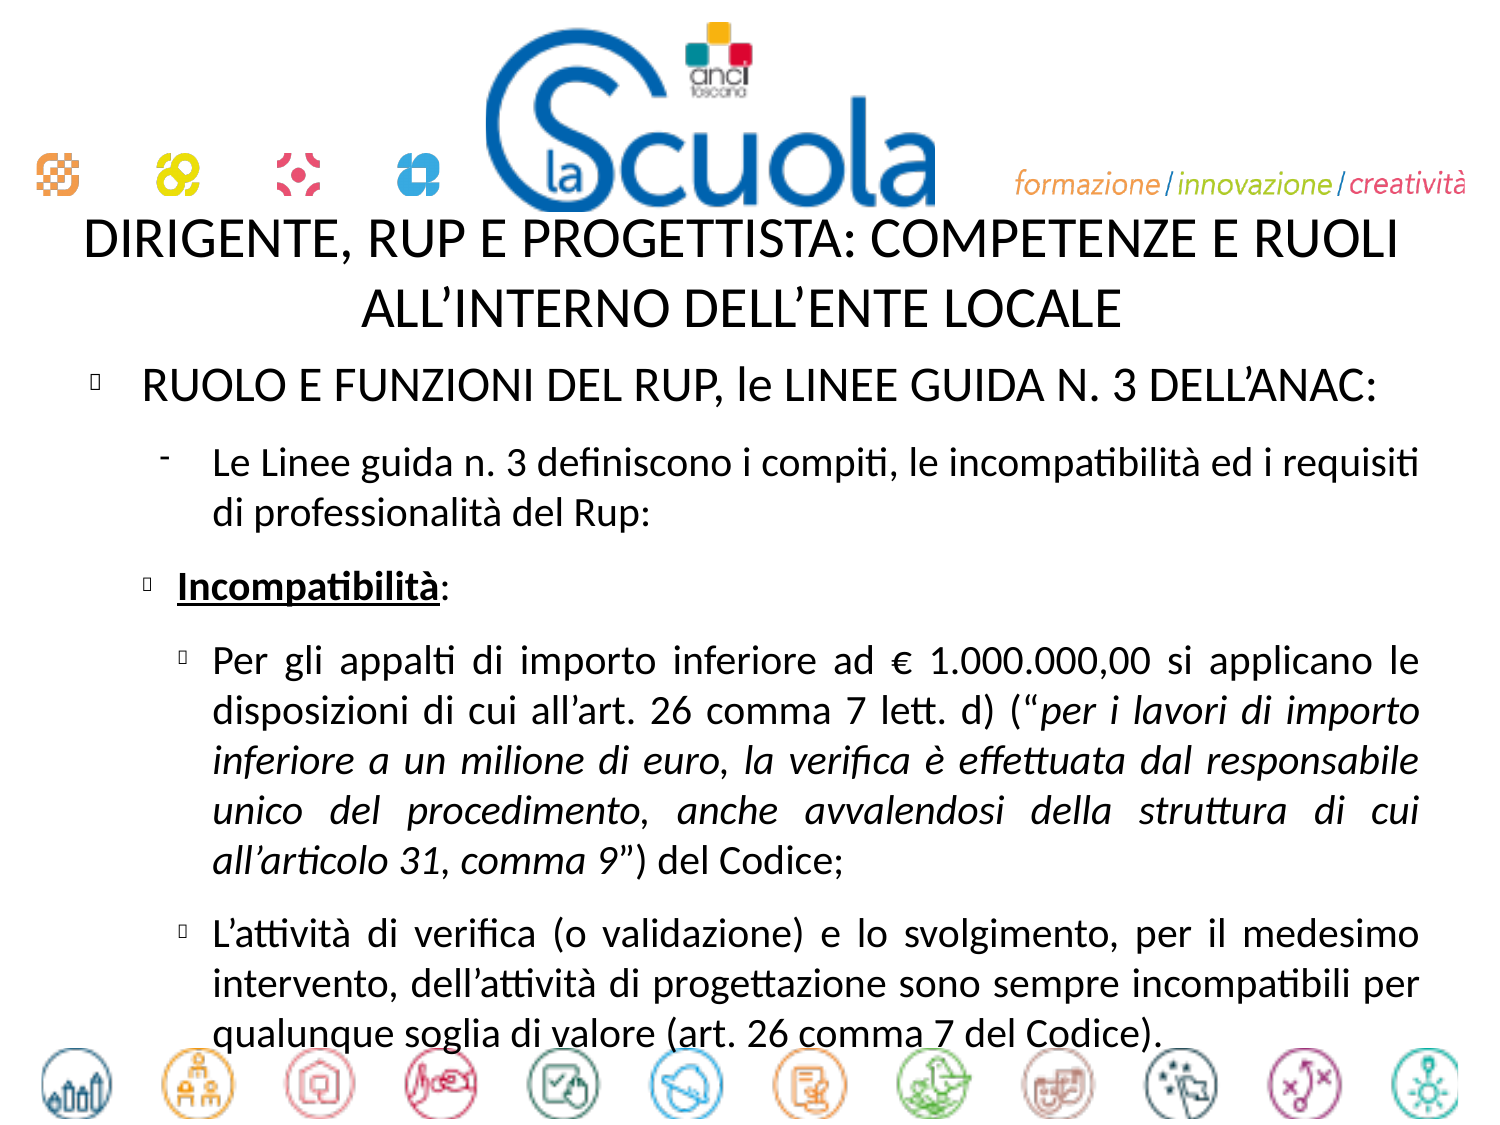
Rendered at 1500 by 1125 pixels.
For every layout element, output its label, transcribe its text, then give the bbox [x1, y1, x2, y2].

text_box RUOLO E FUNZIONI DEL RUP, le LINEE GUIDA N. 3 DELL’ANAC: Le Linee guida n. 3 definiscono i compiti, le incompatibilità ed i requisiti di professionalità del Rup: Incompatibilità: Per gli appalti di importo inferiore ad € 1.000.000,00 si applicano le disposizioni di cui all’art. 26 comma 7 lett. d) (“per i lavori di importo inferiore a un milione di euro, la verifica è effettuata dal responsabile unico del procedimento, anche avvalendosi della struttura di cui all’articolo 31, comma 9”) del Codice; L’attività di verifica (o validazione) e lo svolgimento, per il medesimo intervento, dell’attività di progettazione sono sempre incompatibili per qualunque soglia di valore (art. 26 comma 7 del Codice). [70, 351, 1421, 1004]
text_box DIRIGENTE, RUP E PROGETTISTA: COMPETENZE E RUOLI ALL’INTERNO DELL’ENTE LOCALE [67, 175, 1418, 364]
